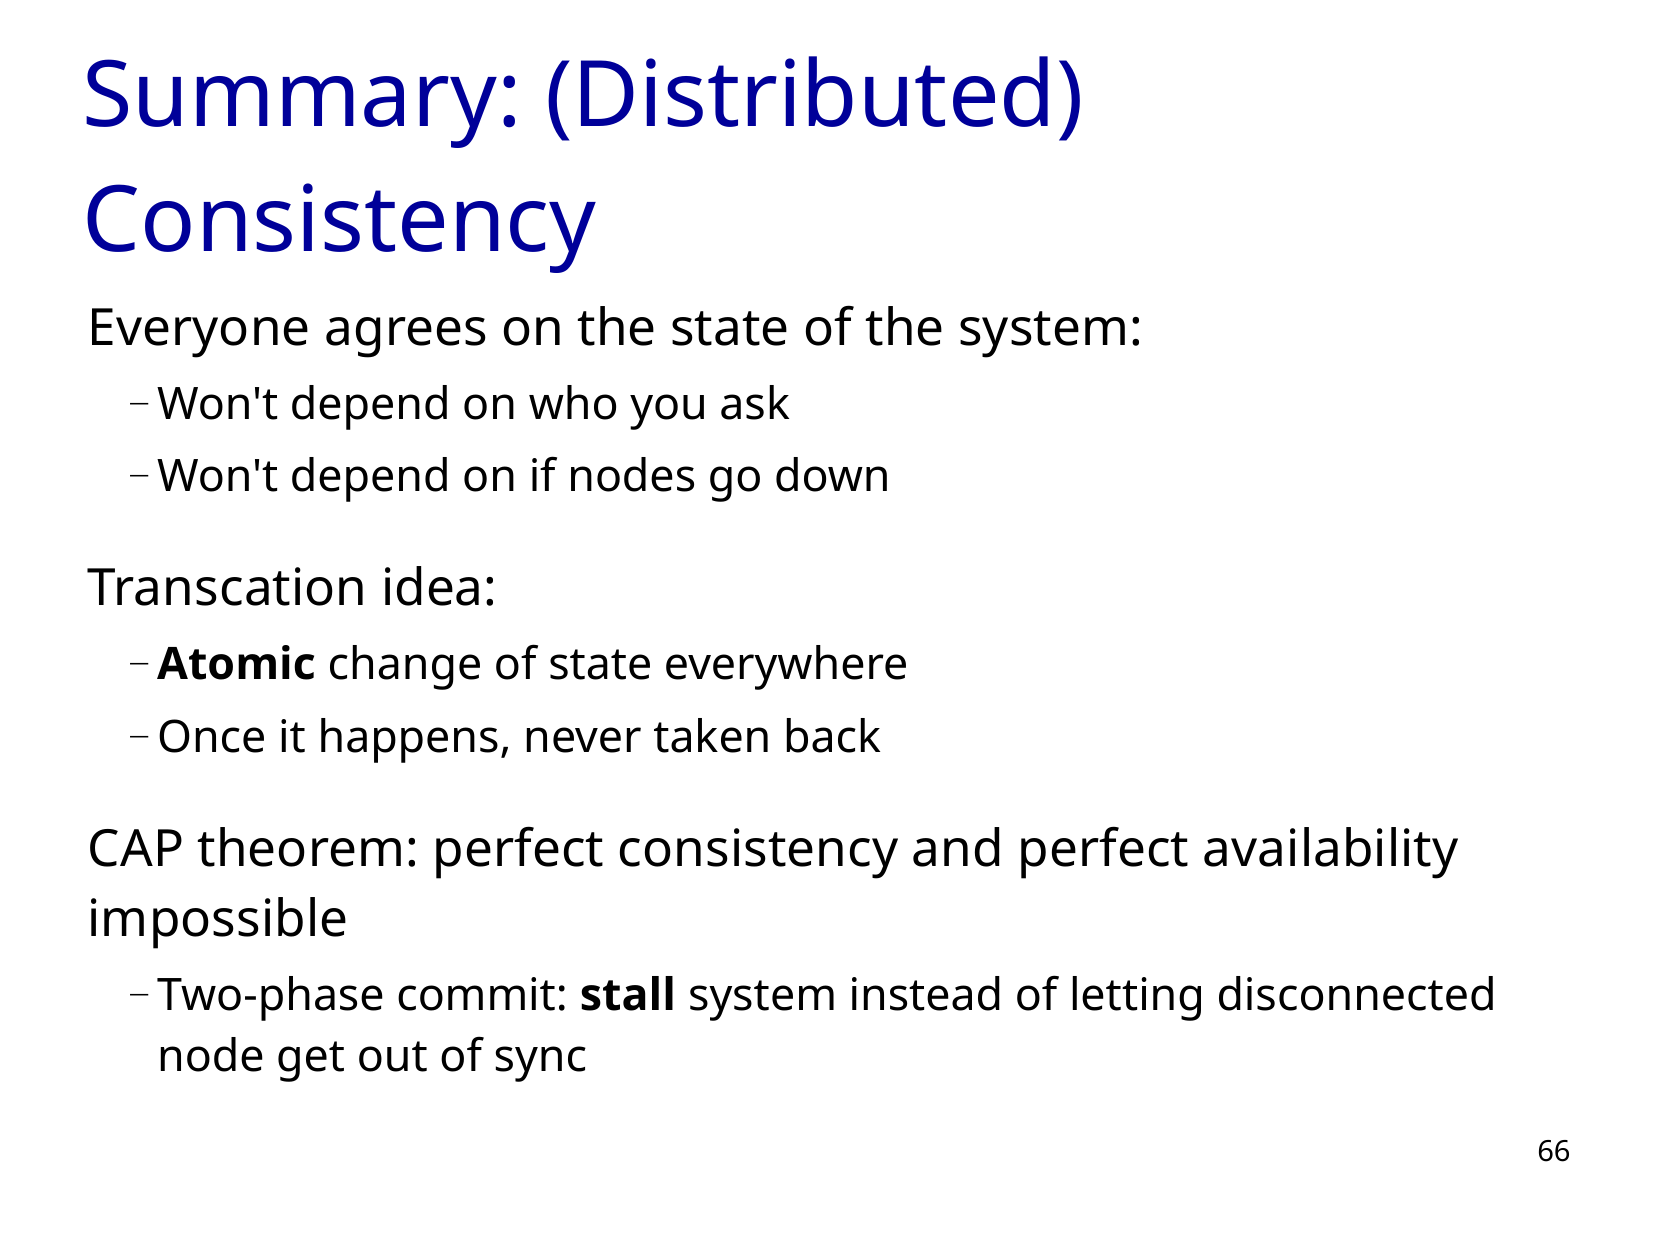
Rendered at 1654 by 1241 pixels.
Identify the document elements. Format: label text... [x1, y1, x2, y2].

list Everyone agrees on the state of the system: Won't depend on who you ask Won't depend on if nodes go down Transcation idea: Atomic change of state everywhere Once it happens, never taken back CAP theorem: perfect consistency and perfect availability impossible Two-phase commit: stall system instead of letting disconnected node get out of sync [60, 290, 1571, 1096]
title Summary: (Distributed) Consistency [82, 49, 1571, 257]
